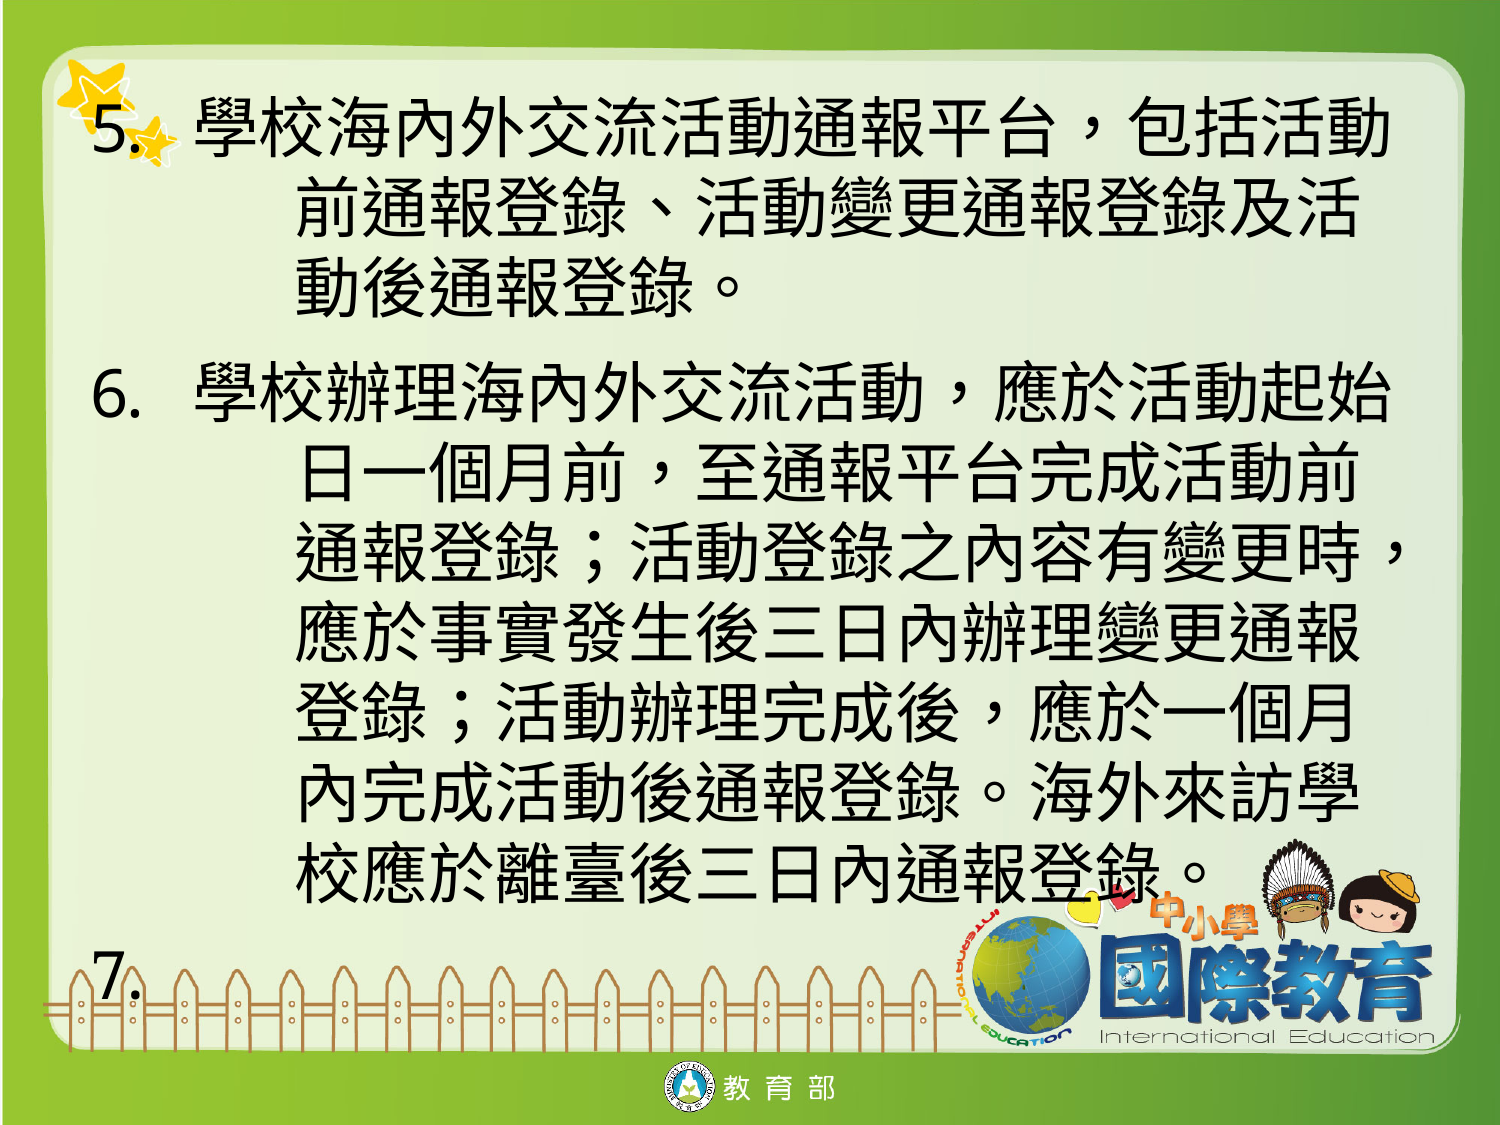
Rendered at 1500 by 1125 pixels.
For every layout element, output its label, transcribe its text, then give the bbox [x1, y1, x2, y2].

list 學校海內外交流活動通報平台，包括活動前通報登錄、活動變更通報登錄及活動後通報登錄。 學校辦理海內外交流活動，應於活動起始日一個月前，至通報平台完成活動前通報登錄；活動登錄之內容有變更時，應於事實發生後三日內辦理變更通報登錄；活動辦理完成後，應於一個月內完成活動後通報登錄。海外來訪學校應於離臺後三日內通報登錄。 [75, 78, 1426, 965]
